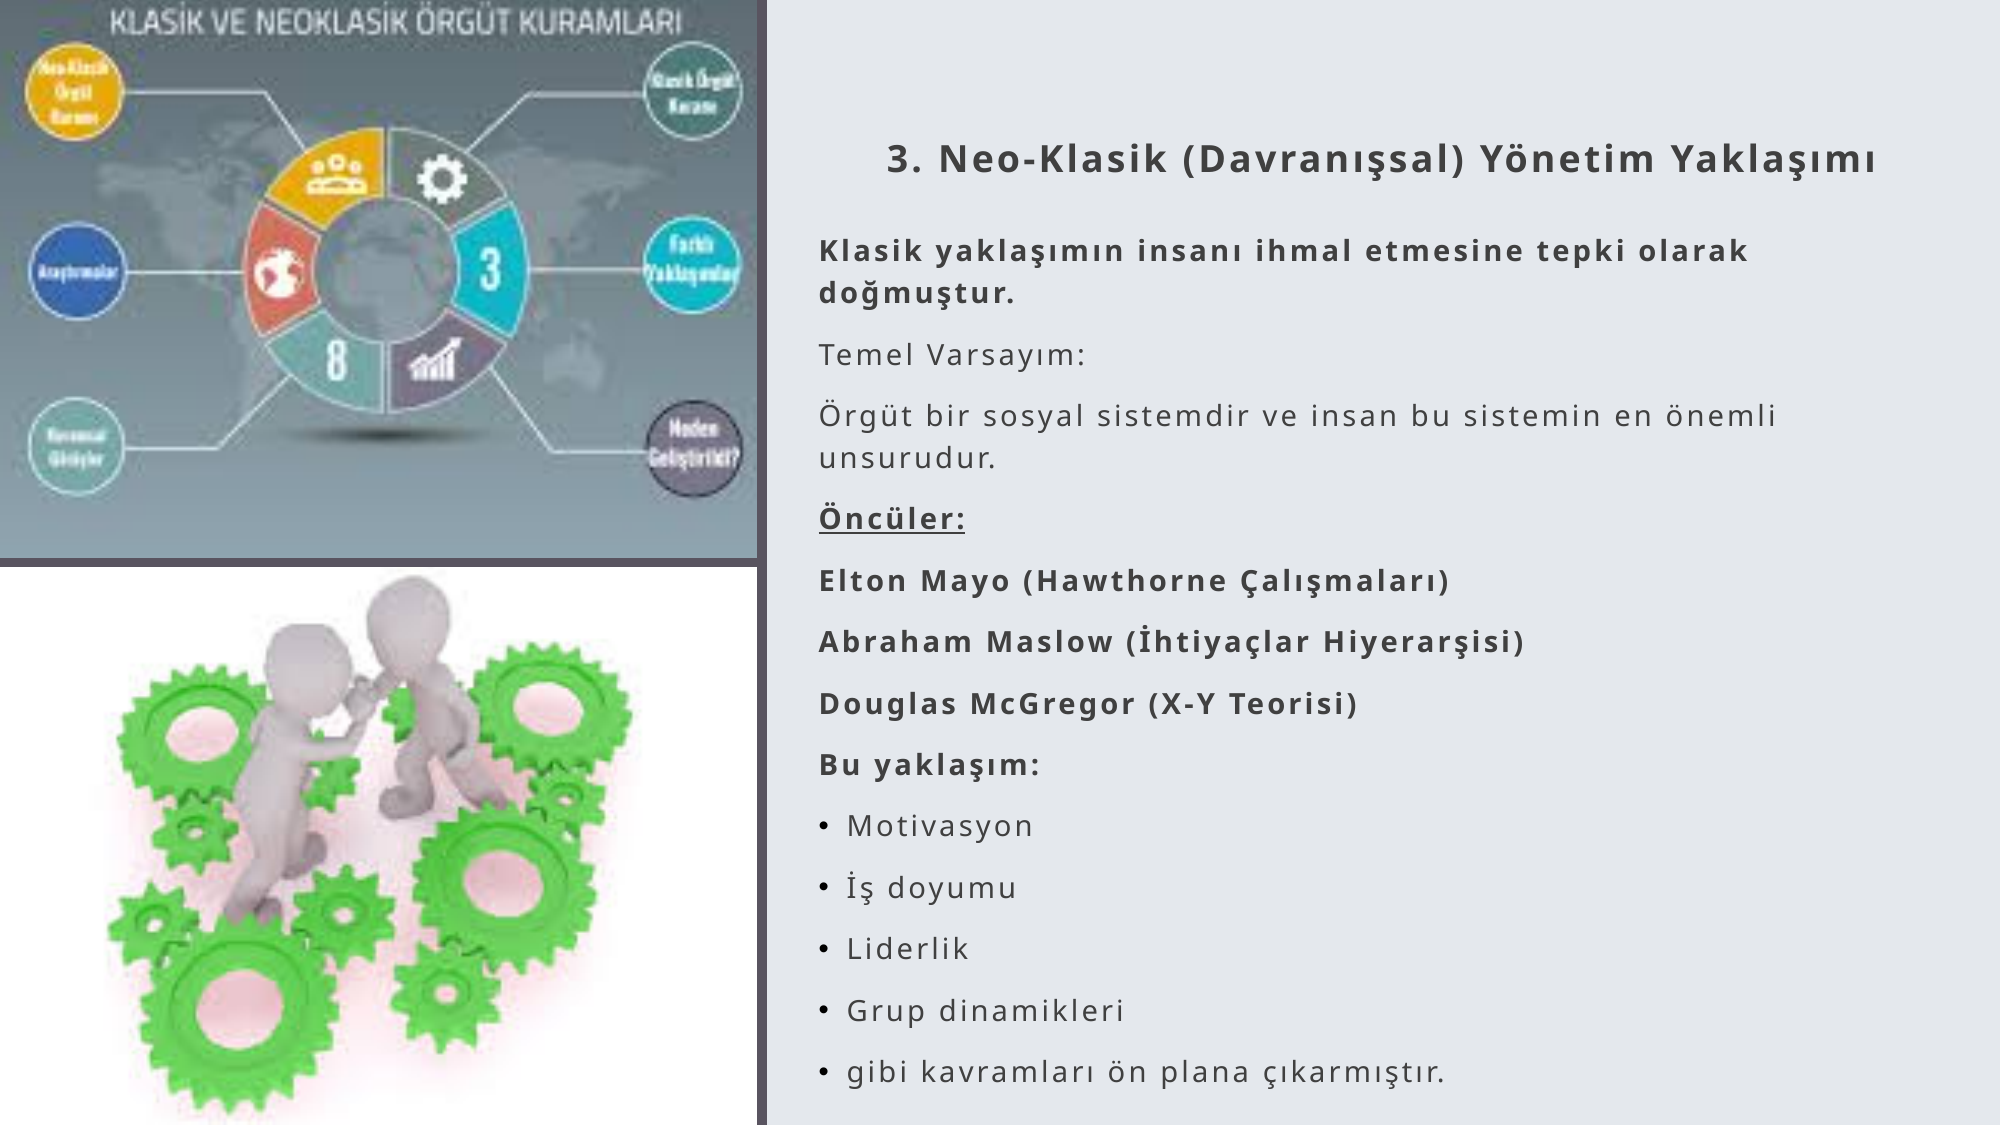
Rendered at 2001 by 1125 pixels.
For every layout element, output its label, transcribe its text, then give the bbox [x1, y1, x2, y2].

picture [0, 567, 757, 1125]
title 3. Neo-Klasik (Davranışsal) Yönetim Yaklaşımı [853, 55, 1914, 207]
picture [0, 0, 757, 558]
list Klasik yaklaşımın insanı ihmal etmesine tepki olarak doğmuştur. Temel Varsayım: Örgüt bir sosyal sistemdir ve insan bu sistemin en önemli unsurudur. Öncüler: Elton Mayo (Hawthorne Çalışmaları) Abraham Maslow (İhtiyaçlar Hiyerarşisi) Douglas McGregor (X-Y Teorisi) Bu yaklaşım: Motivasyon İş doyumu Liderlik Grup dinamikleri gibi kavramları ön plana çıkarmıştır. [800, 207, 1954, 1125]
